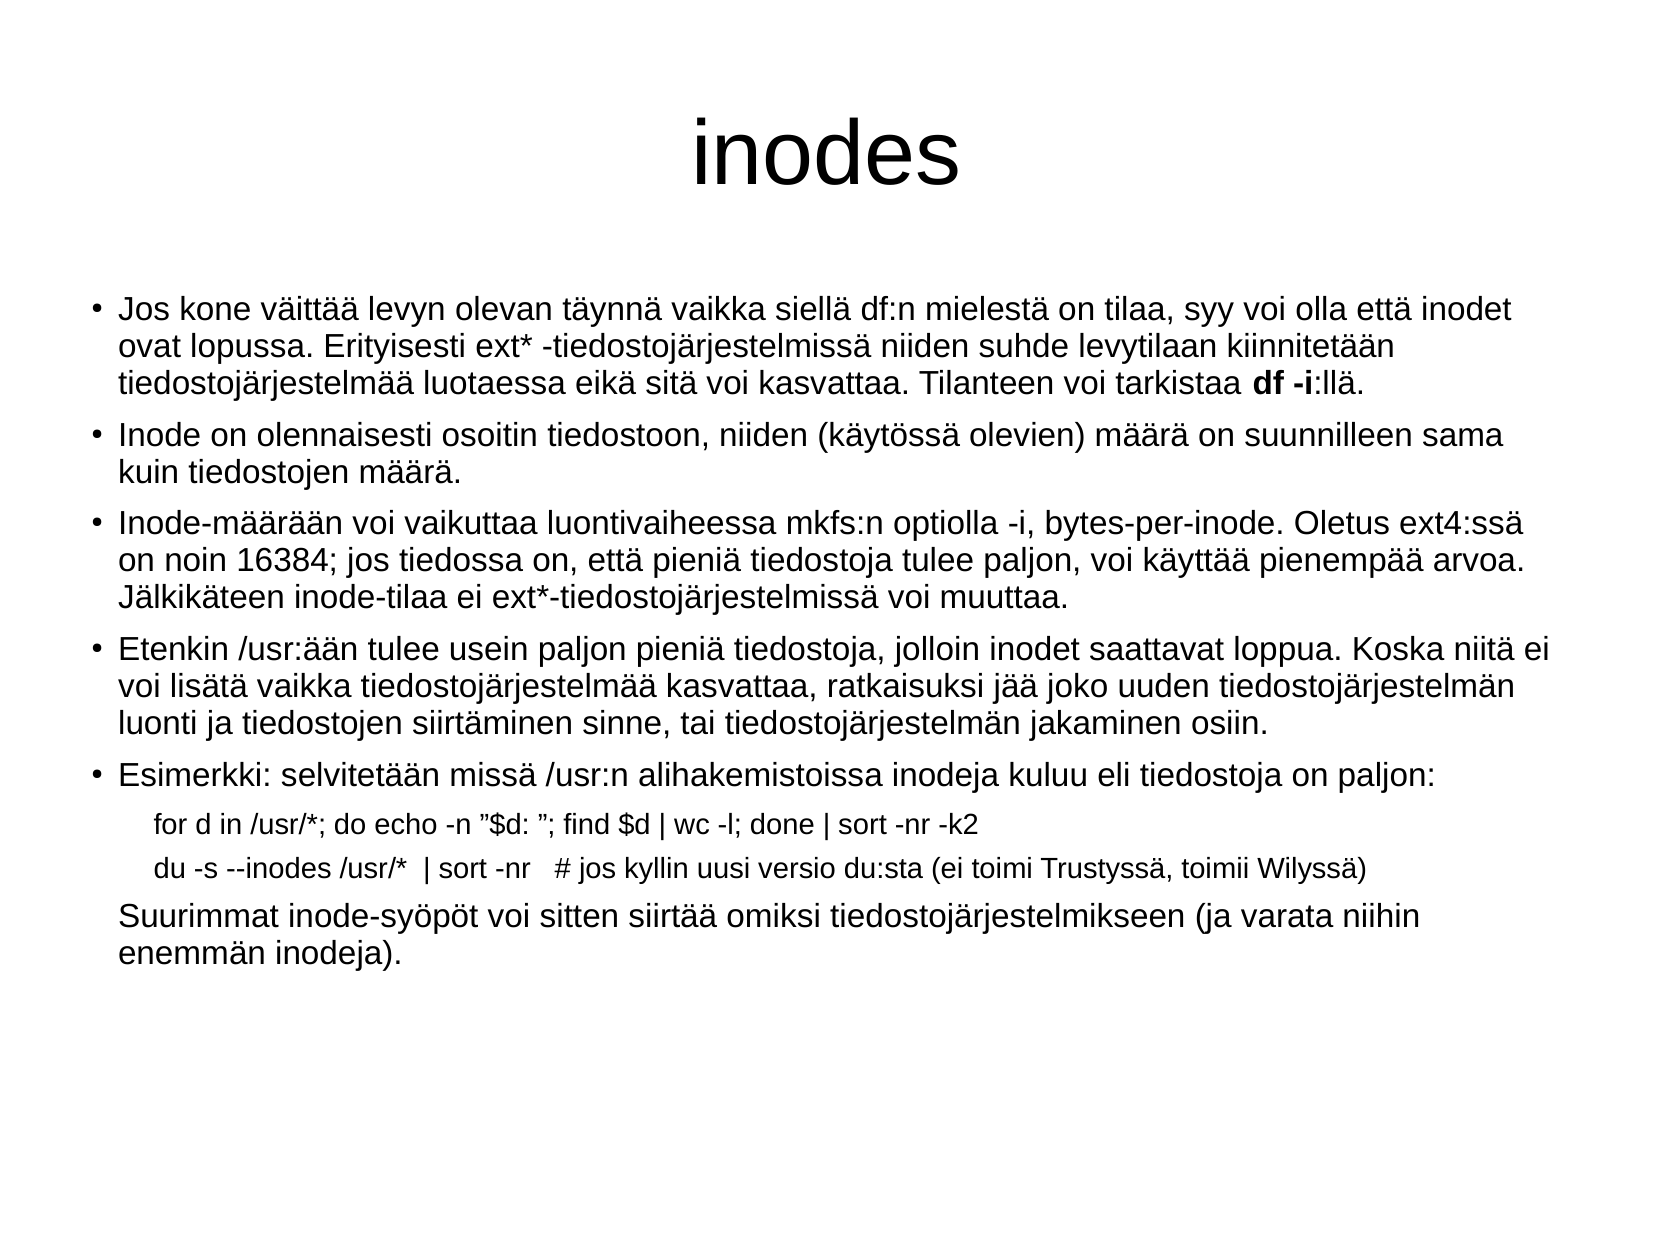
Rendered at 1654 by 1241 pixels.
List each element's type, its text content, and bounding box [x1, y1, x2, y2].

title inodes [82, 49, 1571, 257]
list Jos kone väittää levyn olevan täynnä vaikka siellä df:n mielestä on tilaa, syy voi olla että inodet ovat lopussa. Erityisesti ext* -tiedostojärjestelmissä niiden suhde levytilaan kiinnitetään tiedostojärjestelmää luotaessa eikä sitä voi kasvattaa. Tilanteen voi tarkistaa df -i:llä. Inode on olennaisesti osoitin tiedostoon, niiden (käytössä olevien) määrä on suunnilleen sama kuin tiedostojen määrä. Inode-määrään voi vaikuttaa luontivaiheessa mkfs:n optiolla -i, bytes-per-inode. Oletus ext4:ssä on noin 16384; jos tiedossa on, että pieniä tiedostoja tulee paljon, voi käyttää pienempää arvoa. Jälkikäteen inode-tilaa ei ext*-tiedostojärjestelmissä voi muuttaa. Etenkin /usr:ään tulee usein paljon pieniä tiedostoja, jolloin inodet saattavat loppua. Koska niitä ei voi lisätä vaikka tiedostojärjestelmää kasvattaa, ratkaisuksi jää joko uuden tiedostojärjestelmän luonti ja tiedostojen siirtäminen sinne, tai tiedostojärjestelmän jakaminen osiin. Esimerkki: selvitetään missä /usr:n alihakemistoissa inodeja kuluu eli tiedostoja on paljon: for d in /usr/*; do echo -n ”$d: ”; find $d | wc -l; done | sort -nr -k2 du -s --inodes /usr/* | sort -nr # jos kyllin uusi versio du:sta (ei toimi Trustyssä, toimii Wilyssä) Suurimmat inode-syöpöt voi sitten siirtää omiksi tiedostojärjestelmikseen (ja varata niihin enemmän inodeja). [82, 290, 1571, 1010]
